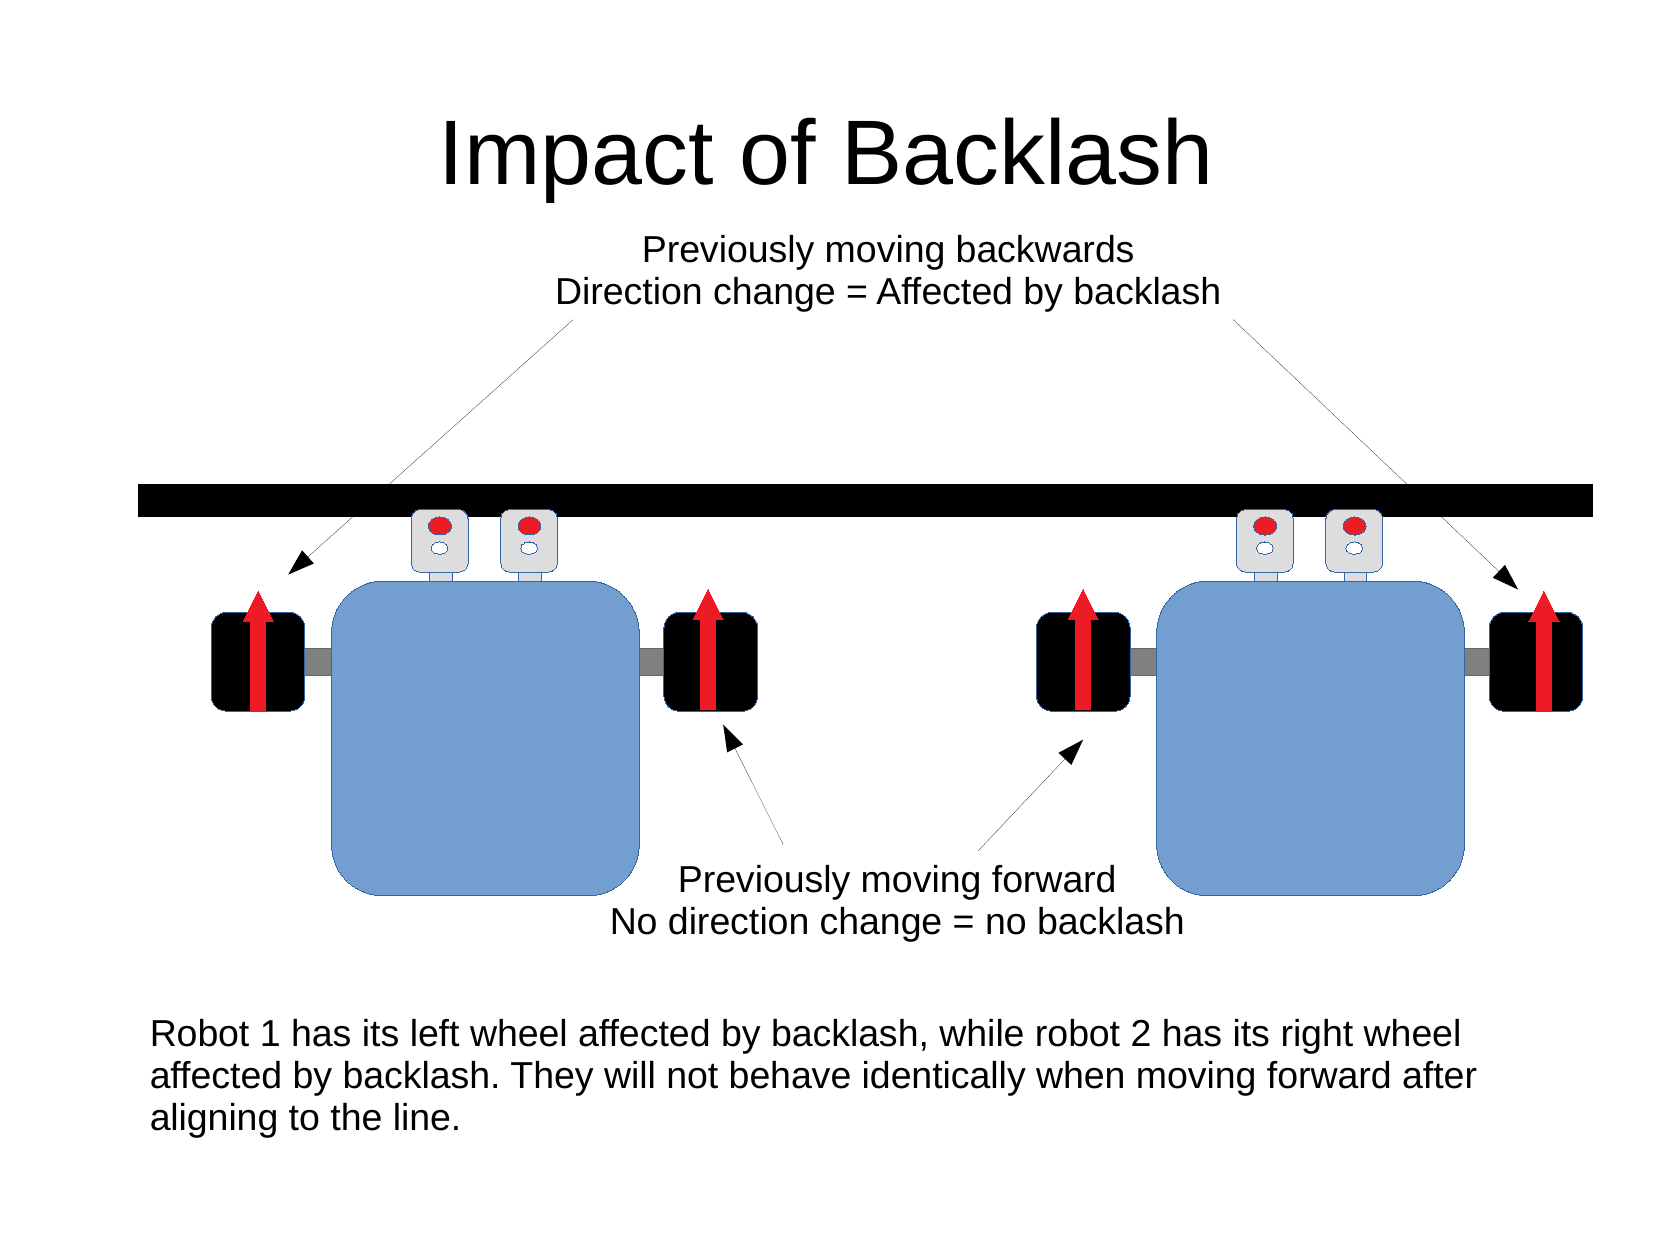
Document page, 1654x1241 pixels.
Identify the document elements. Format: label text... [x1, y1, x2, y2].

text_box Previously moving backwards Direction change = Affected by backlash [528, 220, 1249, 362]
text_box [211, 509, 758, 896]
text_box [1036, 509, 1583, 896]
text_box Previously moving forward No direction change = no backlash [595, 850, 1219, 950]
title Impact of Backlash [82, 49, 1571, 257]
text_box Robot 1 has its left wheel affected by backlash, while robot 2 has its right wheel affected by backlash. They will not behave identically when moving forward after aligning to the line. [135, 1005, 1591, 1146]
